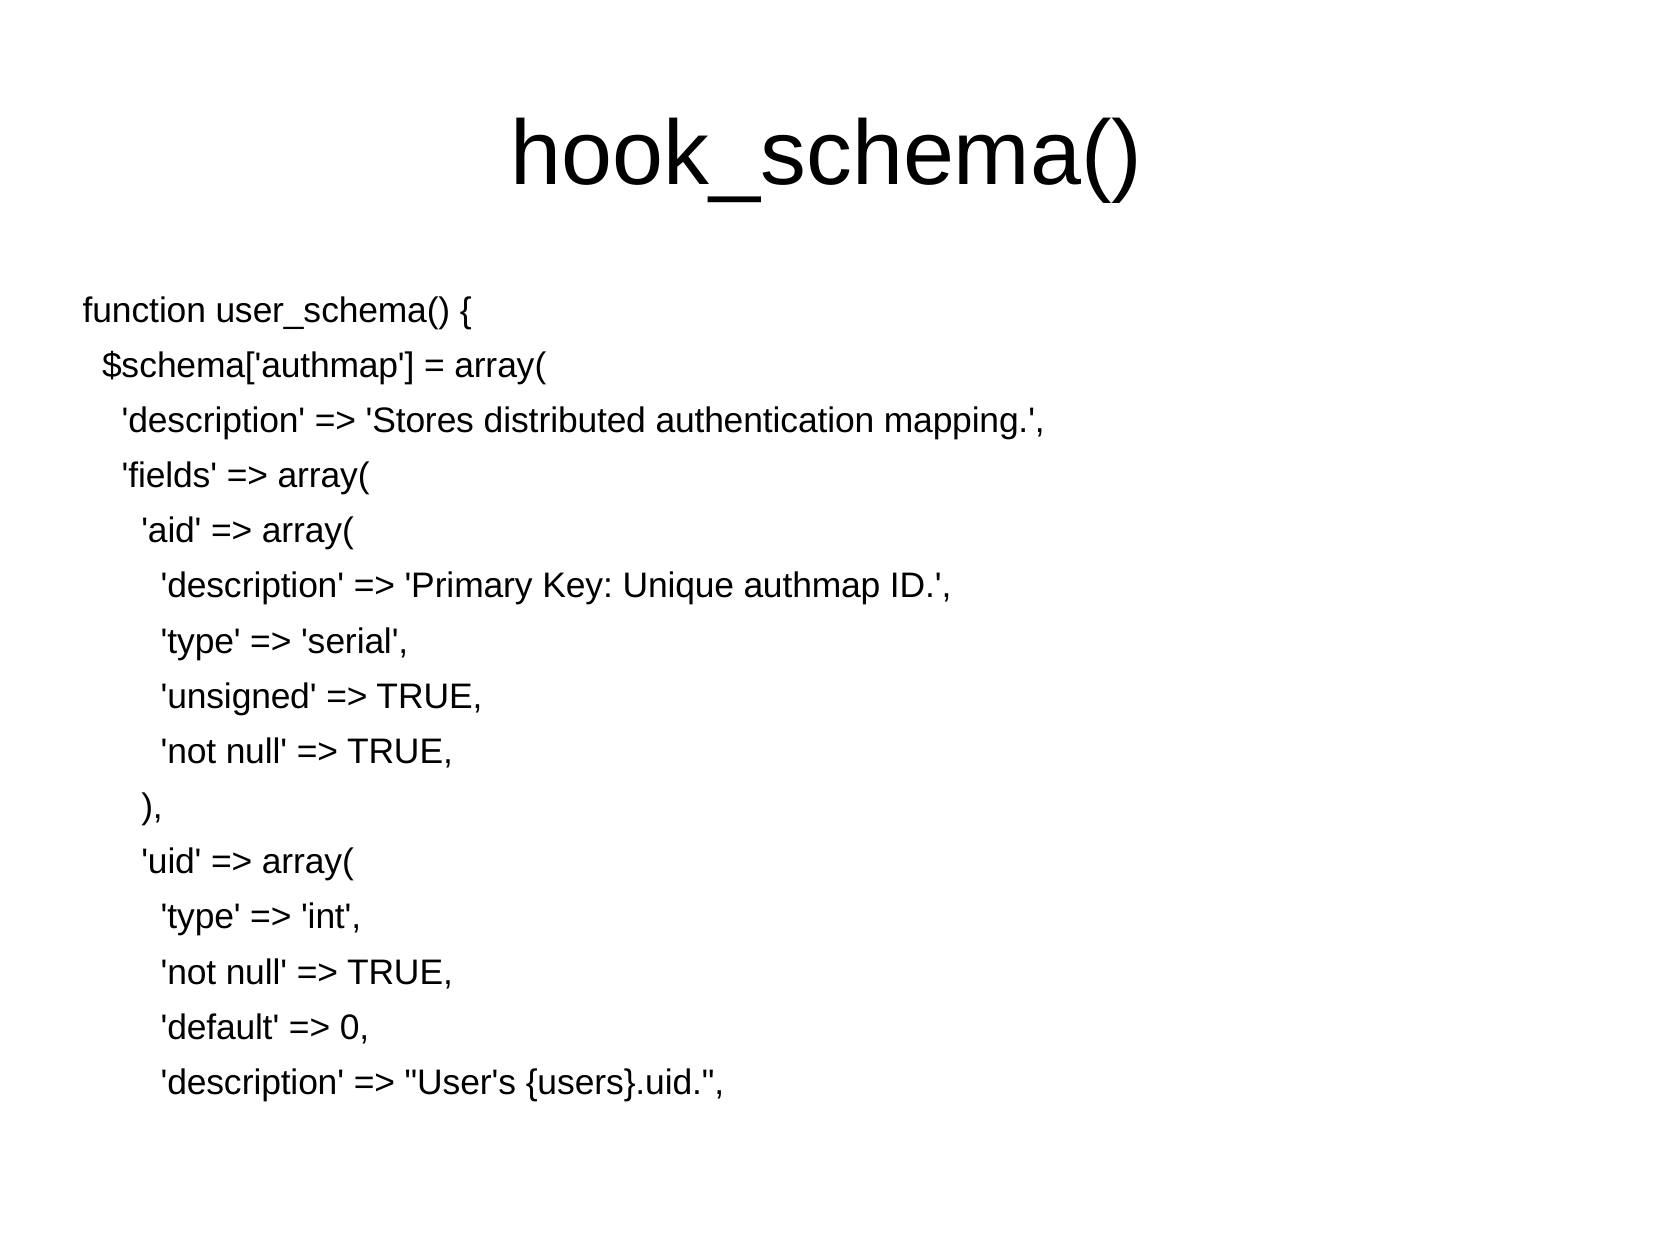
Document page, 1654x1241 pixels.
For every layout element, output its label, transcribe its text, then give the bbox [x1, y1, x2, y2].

list function user_schema() { $schema['authmap'] = array( 'description' => 'Stores distributed authentication mapping.', 'fields' => array( 'aid' => array( 'description' => 'Primary Key: Unique authmap ID.', 'type' => 'serial', 'unsigned' => TRUE, 'not null' => TRUE, ), 'uid' => array( 'type' => 'int', 'not null' => TRUE, 'default' => 0, 'description' => "User's {users}.uid.", [82, 290, 1571, 1109]
title hook_schema() [82, 49, 1571, 257]
